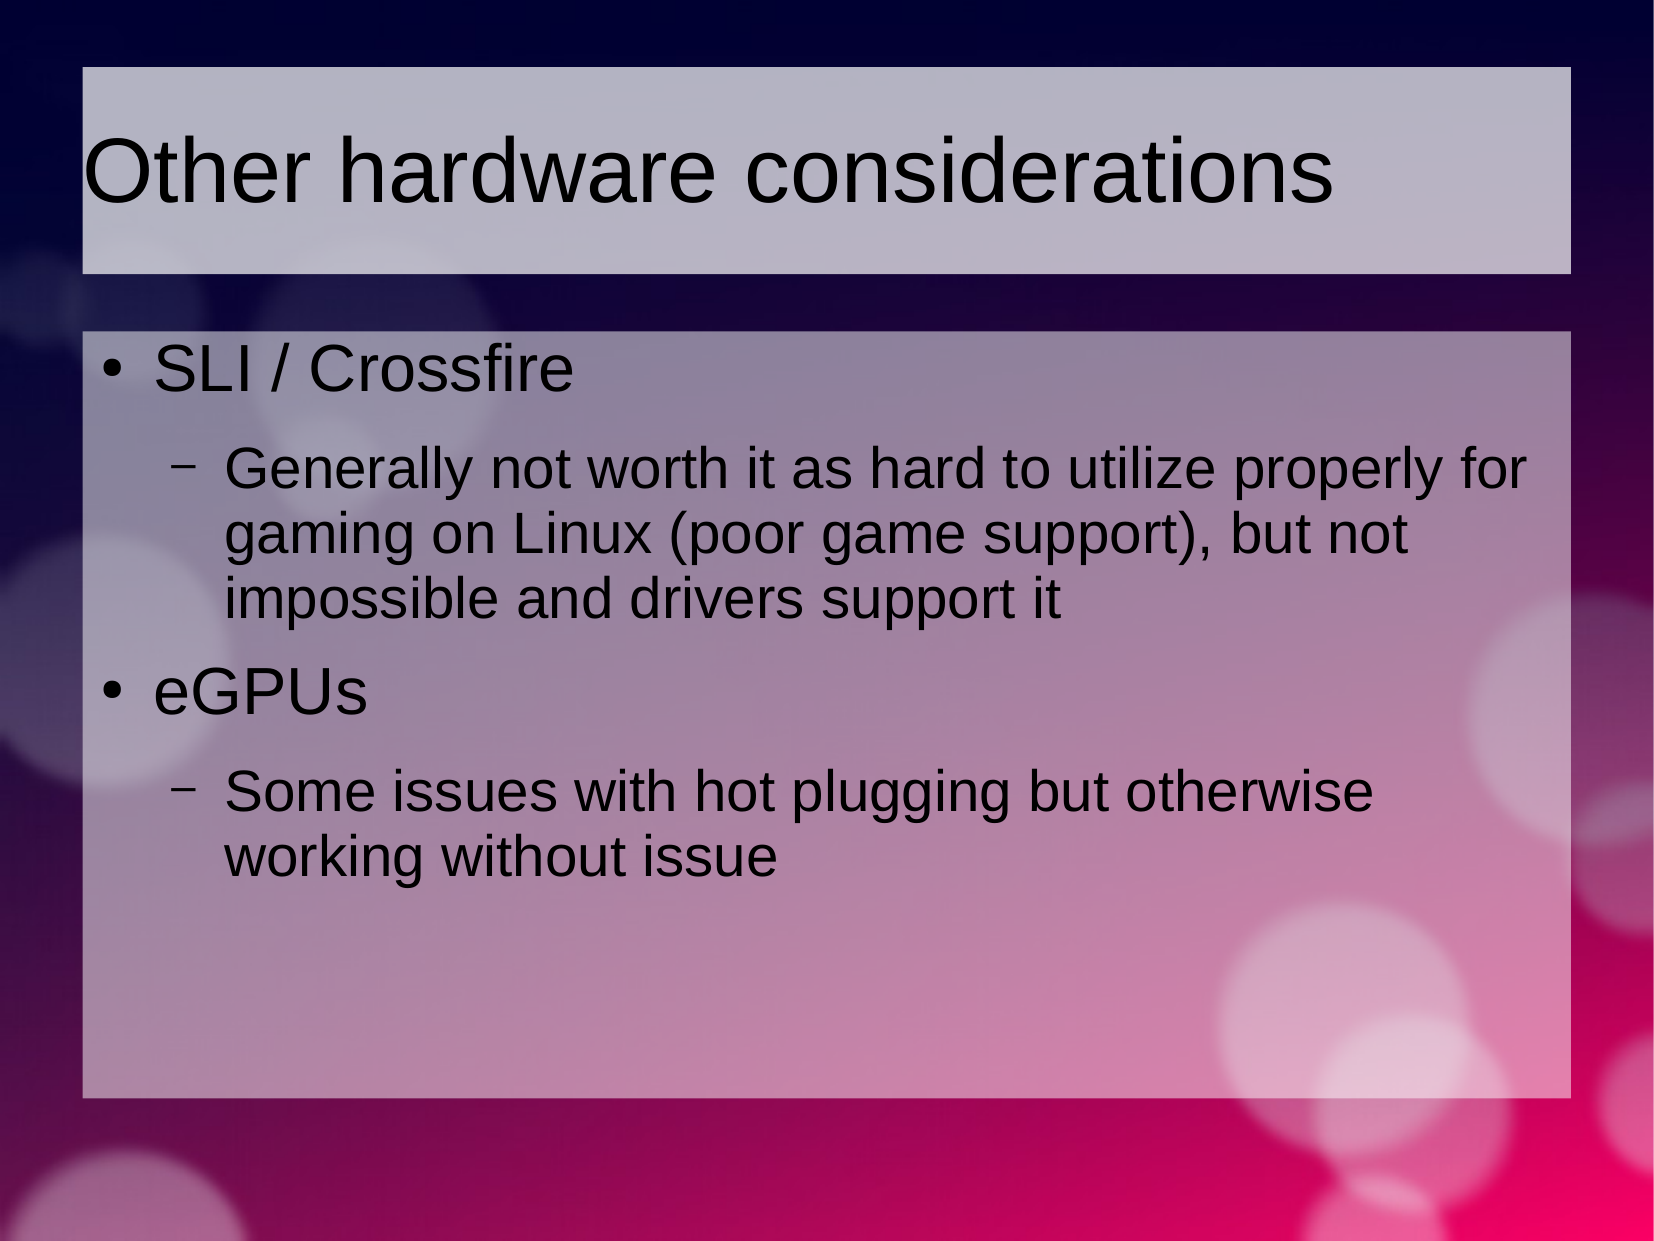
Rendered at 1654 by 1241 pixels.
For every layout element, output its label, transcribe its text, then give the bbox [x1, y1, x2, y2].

picture [0, 0, 1654, 1241]
title Other hardware considerations [82, 67, 1571, 275]
list SLI / Crossfire Generally not worth it as hard to utilize properly for gaming on Linux (poor game support), but not impossible and drivers support it eGPUs Some issues with hot plugging but otherwise working without issue [82, 331, 1571, 1099]
